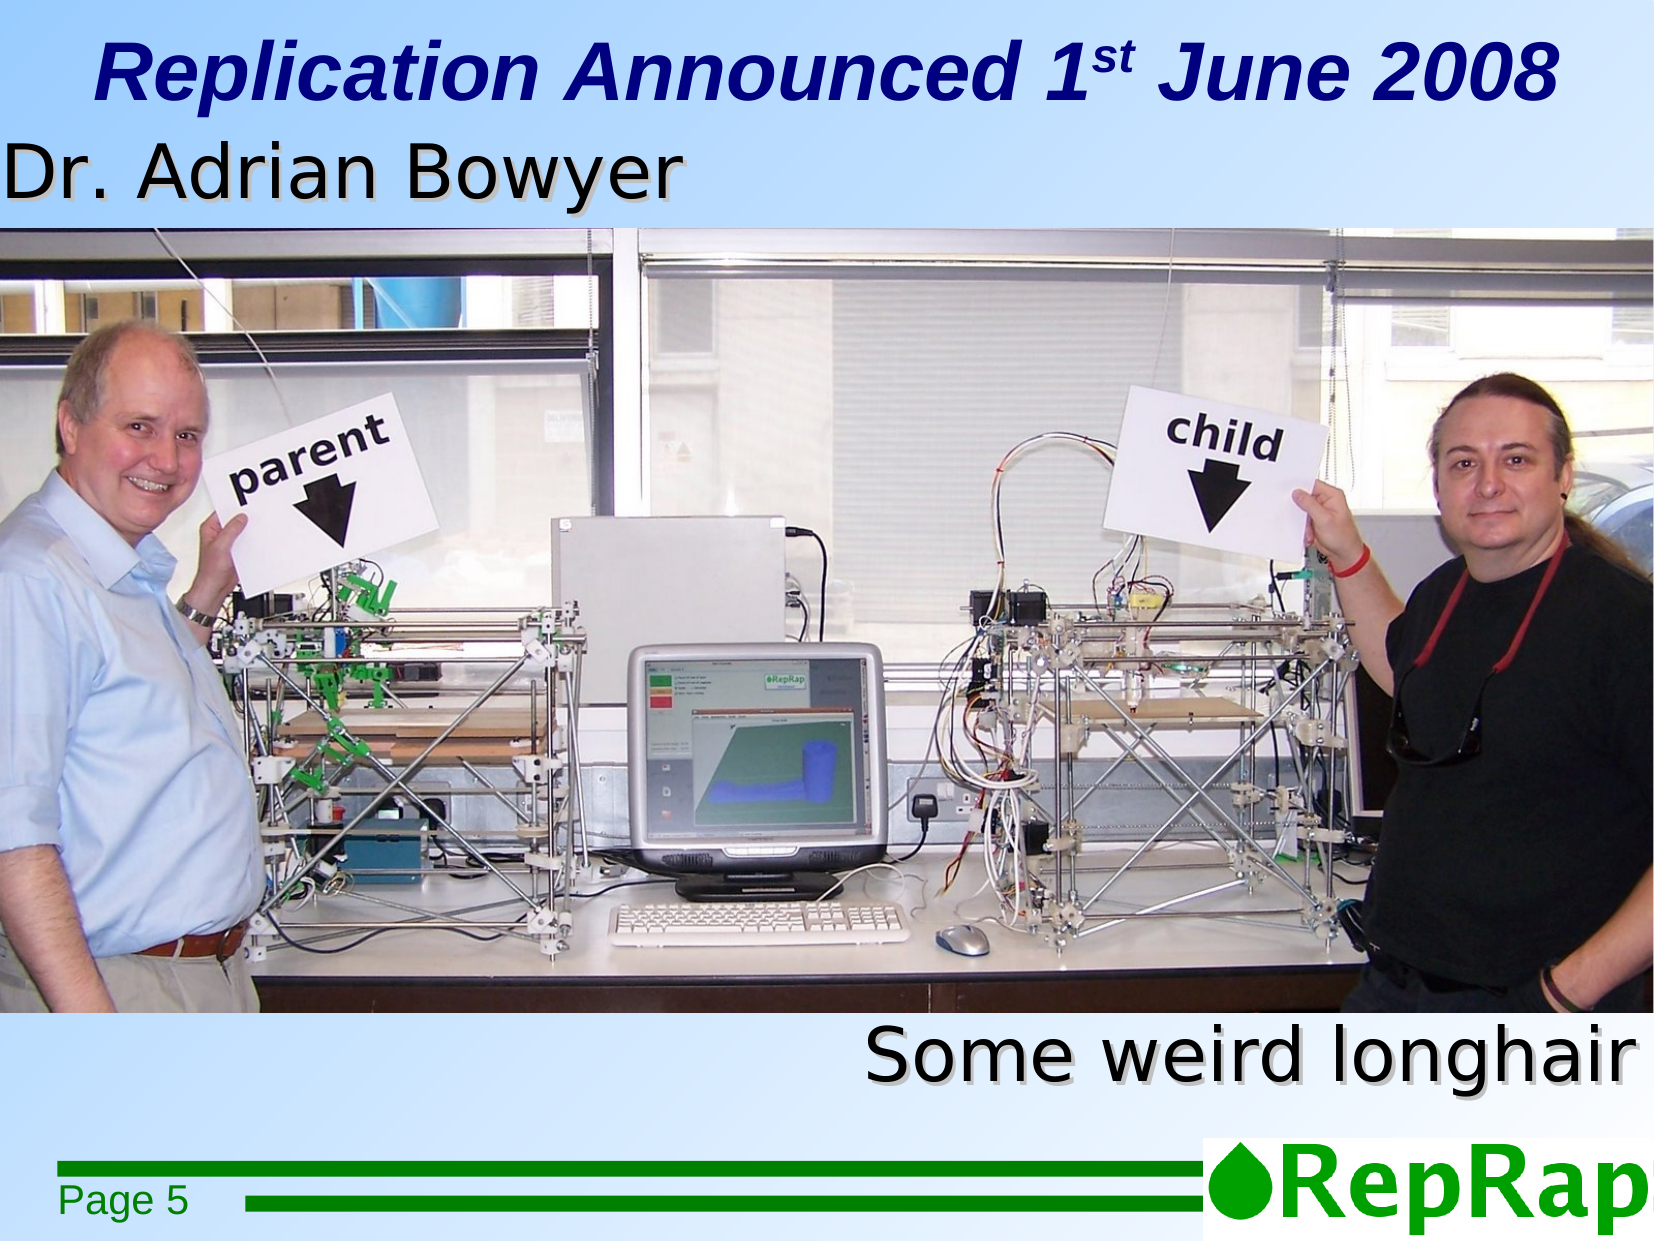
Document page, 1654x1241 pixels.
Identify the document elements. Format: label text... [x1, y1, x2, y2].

text_box Dr. Adrian Bowyer [0, 129, 684, 217]
picture [0, 228, 1654, 1013]
text_box Replication Announced 1st June 2008 [0, 23, 1654, 121]
picture [1203, 1138, 1654, 1241]
text_box Some weird longhair [863, 1012, 1648, 1100]
